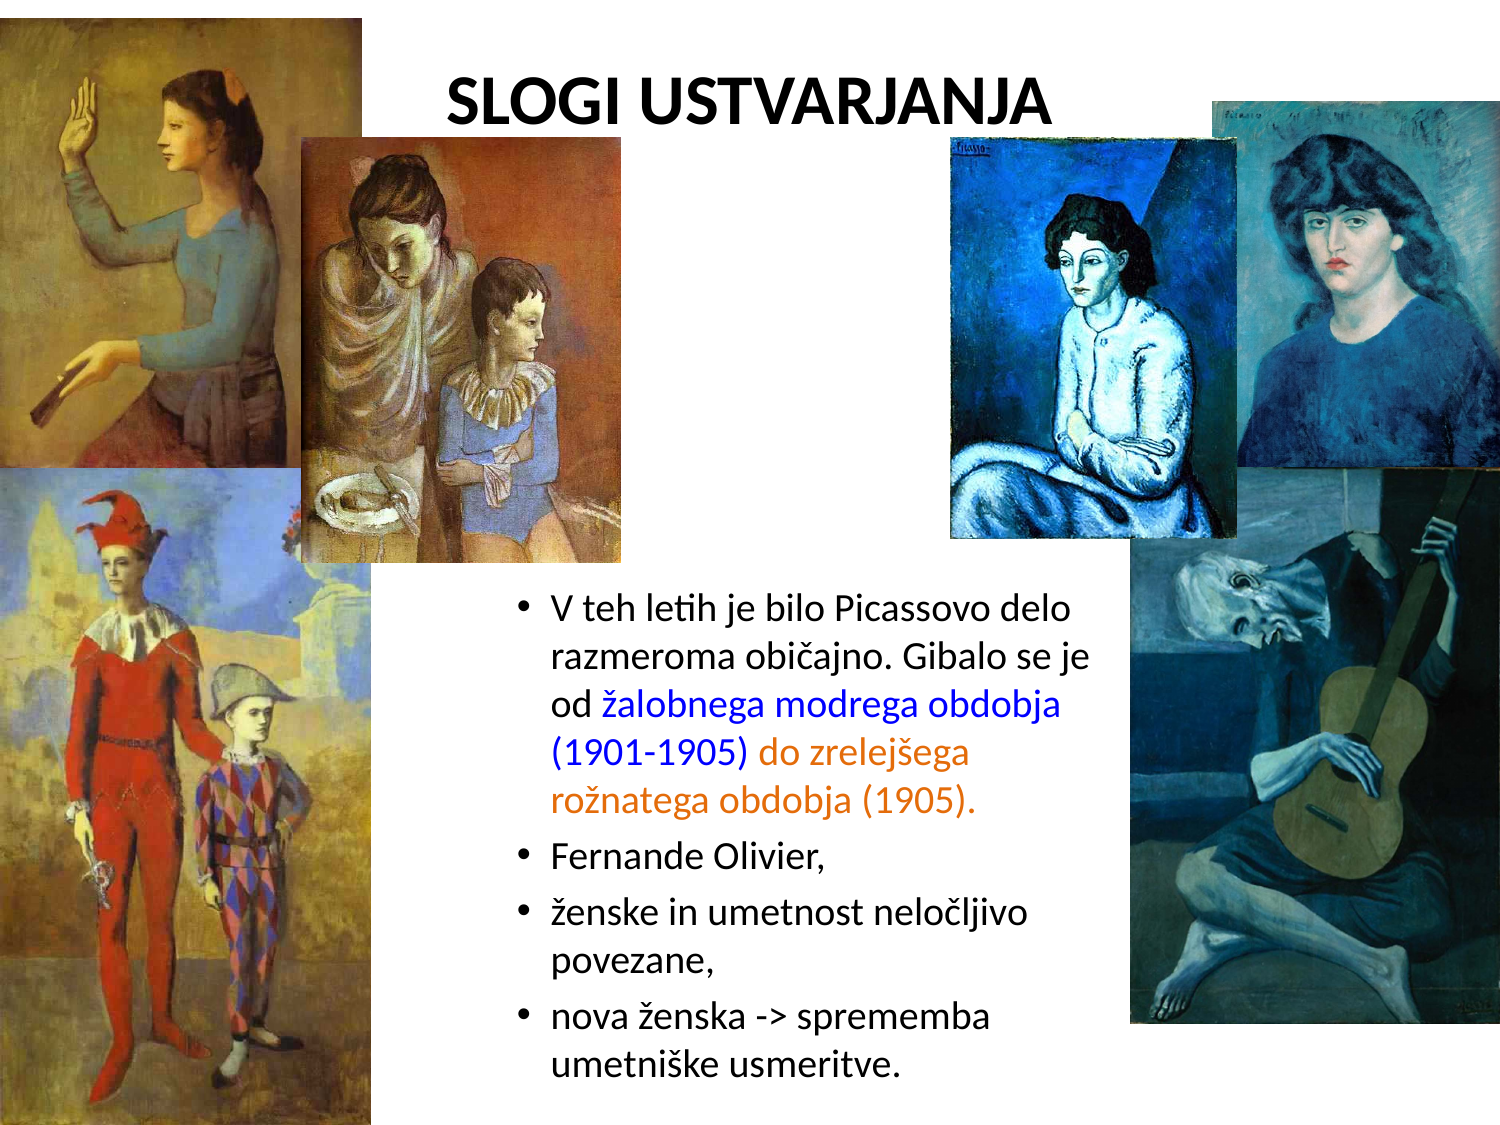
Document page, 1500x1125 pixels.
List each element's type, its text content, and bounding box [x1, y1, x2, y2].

title SLOGI USTVARJANJA [362, 45, 1425, 233]
list V teh letih je bilo Picassovo delo razmeroma običajno. Gibalo se je od žalobnega modrega obdobja (1901-1905) do zrelejšega rožnatega obdobja (1905). Fernande Olivier, ženske in umetnost neločljivo povezane, nova ženska -> sprememba umetniške usmeritve. [501, 574, 1117, 1106]
picture [950, 101, 1500, 1024]
picture [0, 18, 621, 1125]
